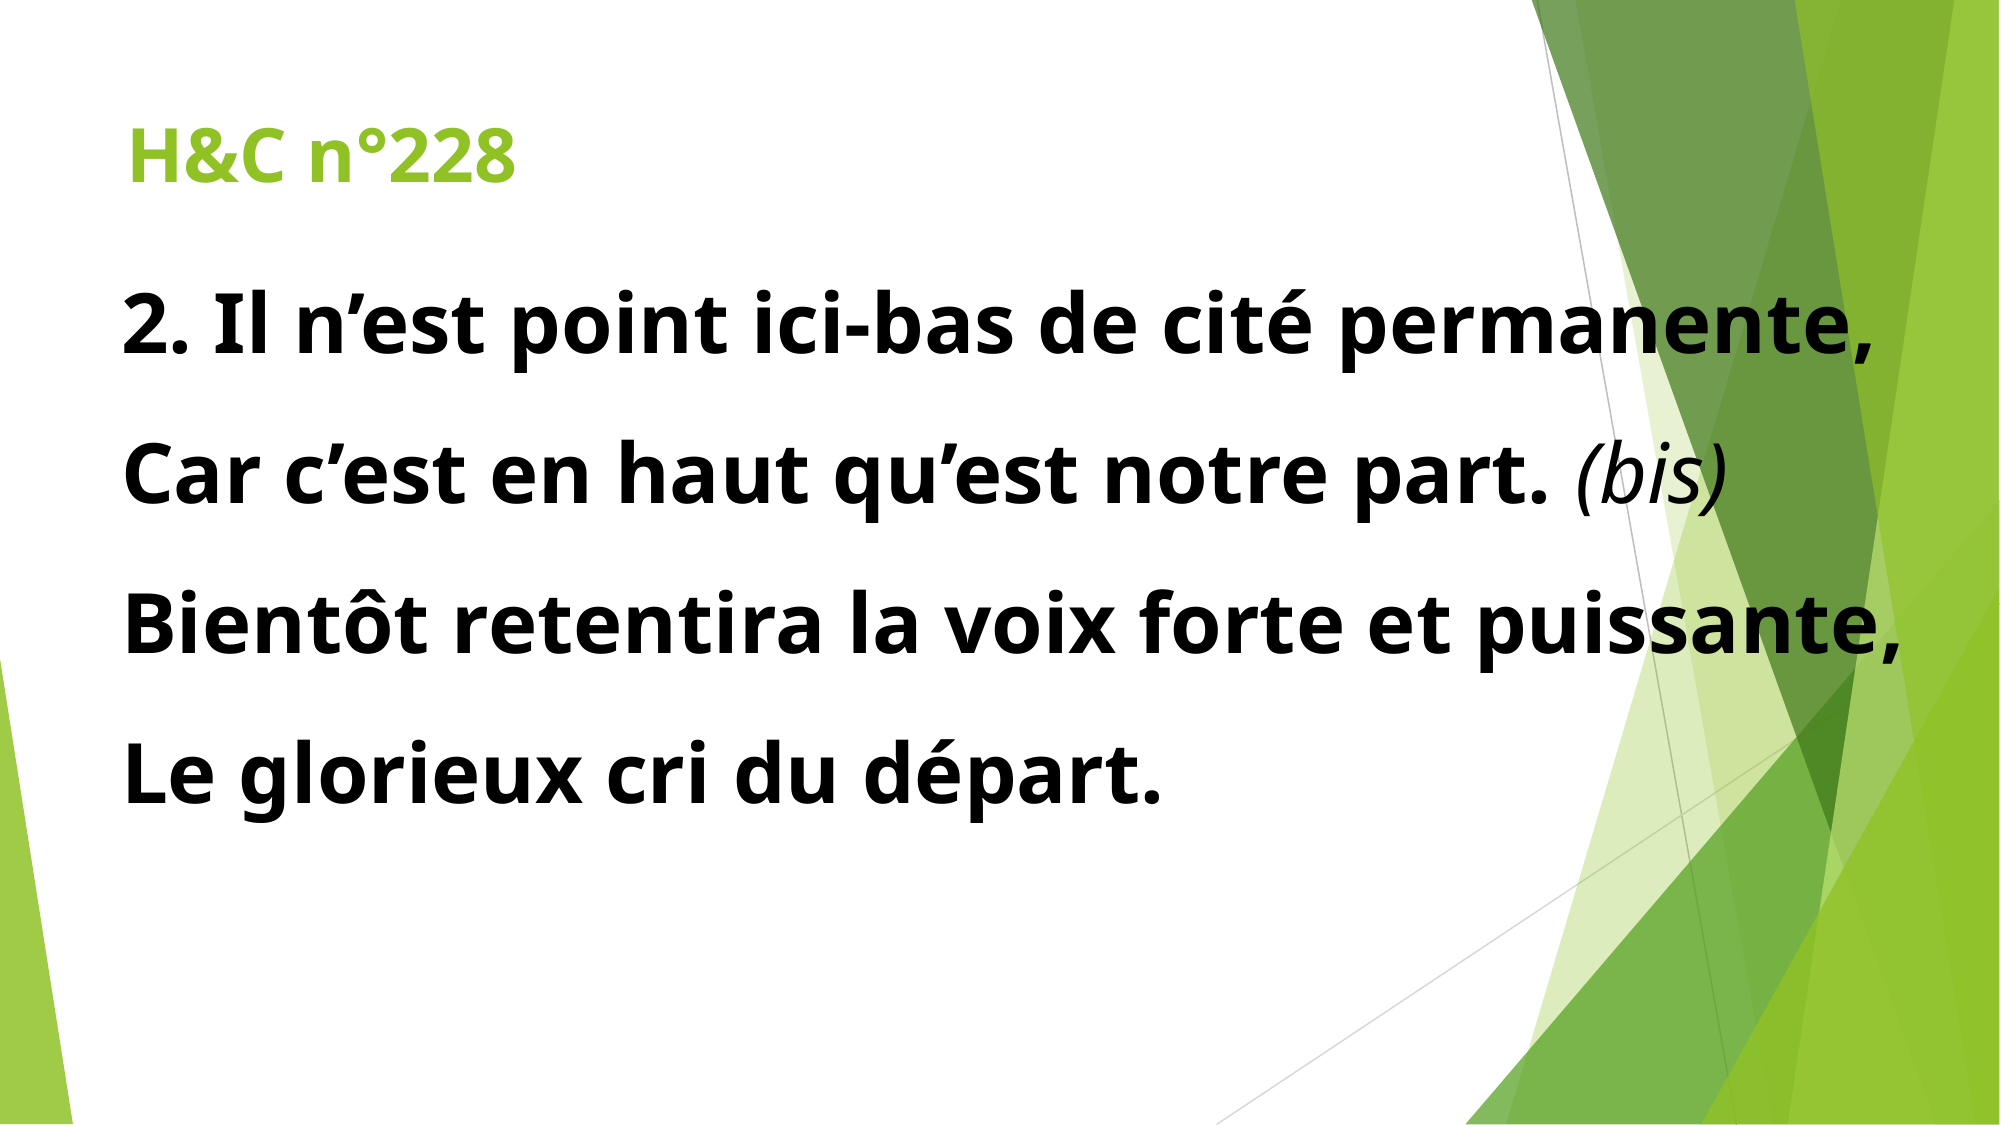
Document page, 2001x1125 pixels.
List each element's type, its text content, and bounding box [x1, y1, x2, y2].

text_box 2. Il n’est point ici-bas de cité permanente, Car c’est en haut qu’est notre part. (bis) Bientôt retentira la voix forte et puissante, Le glorieux cri du départ. [106, 213, 1973, 1037]
text_box H&C n°228 [111, 99, 1522, 213]
